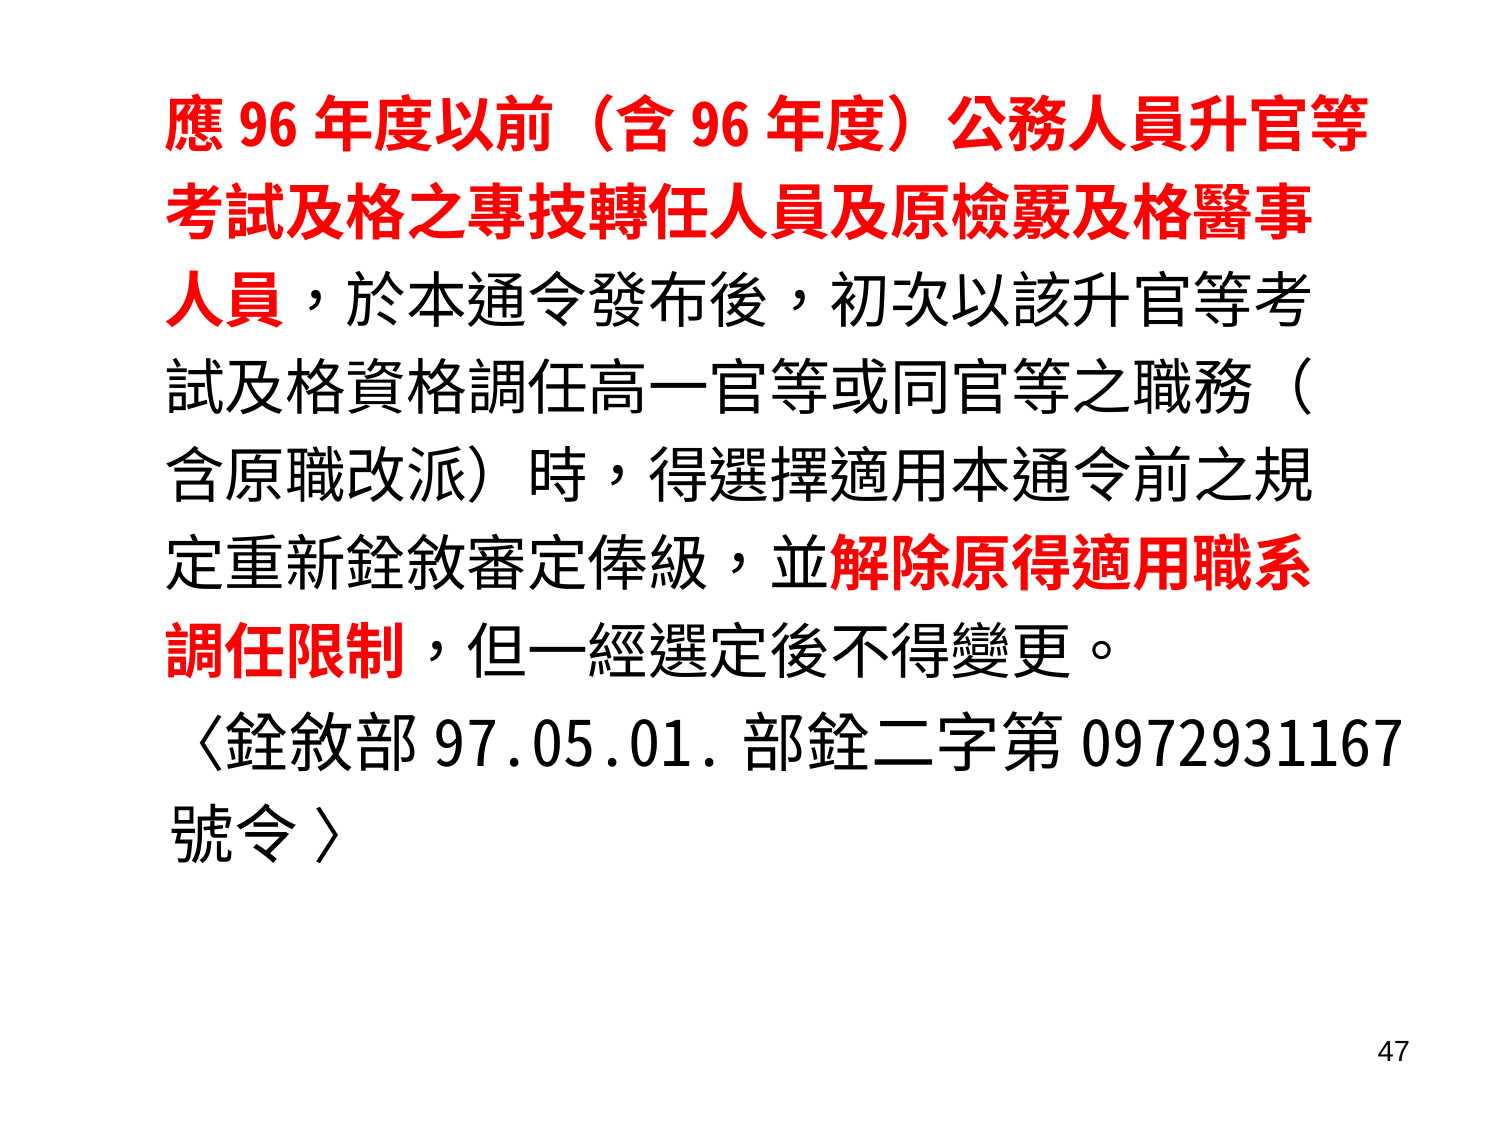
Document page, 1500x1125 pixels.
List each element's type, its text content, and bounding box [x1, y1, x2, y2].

list 應96年度以前（含96年度）公務人員升官等 考試及格之專技轉任人員及原檢覈及格醫事 人員，於本通令發布後，初次以該升官等考 試及格資格調任高一官等或同官等之職務（ 含原職改派）時，得選擇適用本通令前之規 定重新銓敘審定俸級，並解除原得適用職系 調任限制，但一經選定後不得變更。 〈銓敘部97.05.01.部銓二字第0972931167 號令 〉 [75, 78, 1426, 1005]
